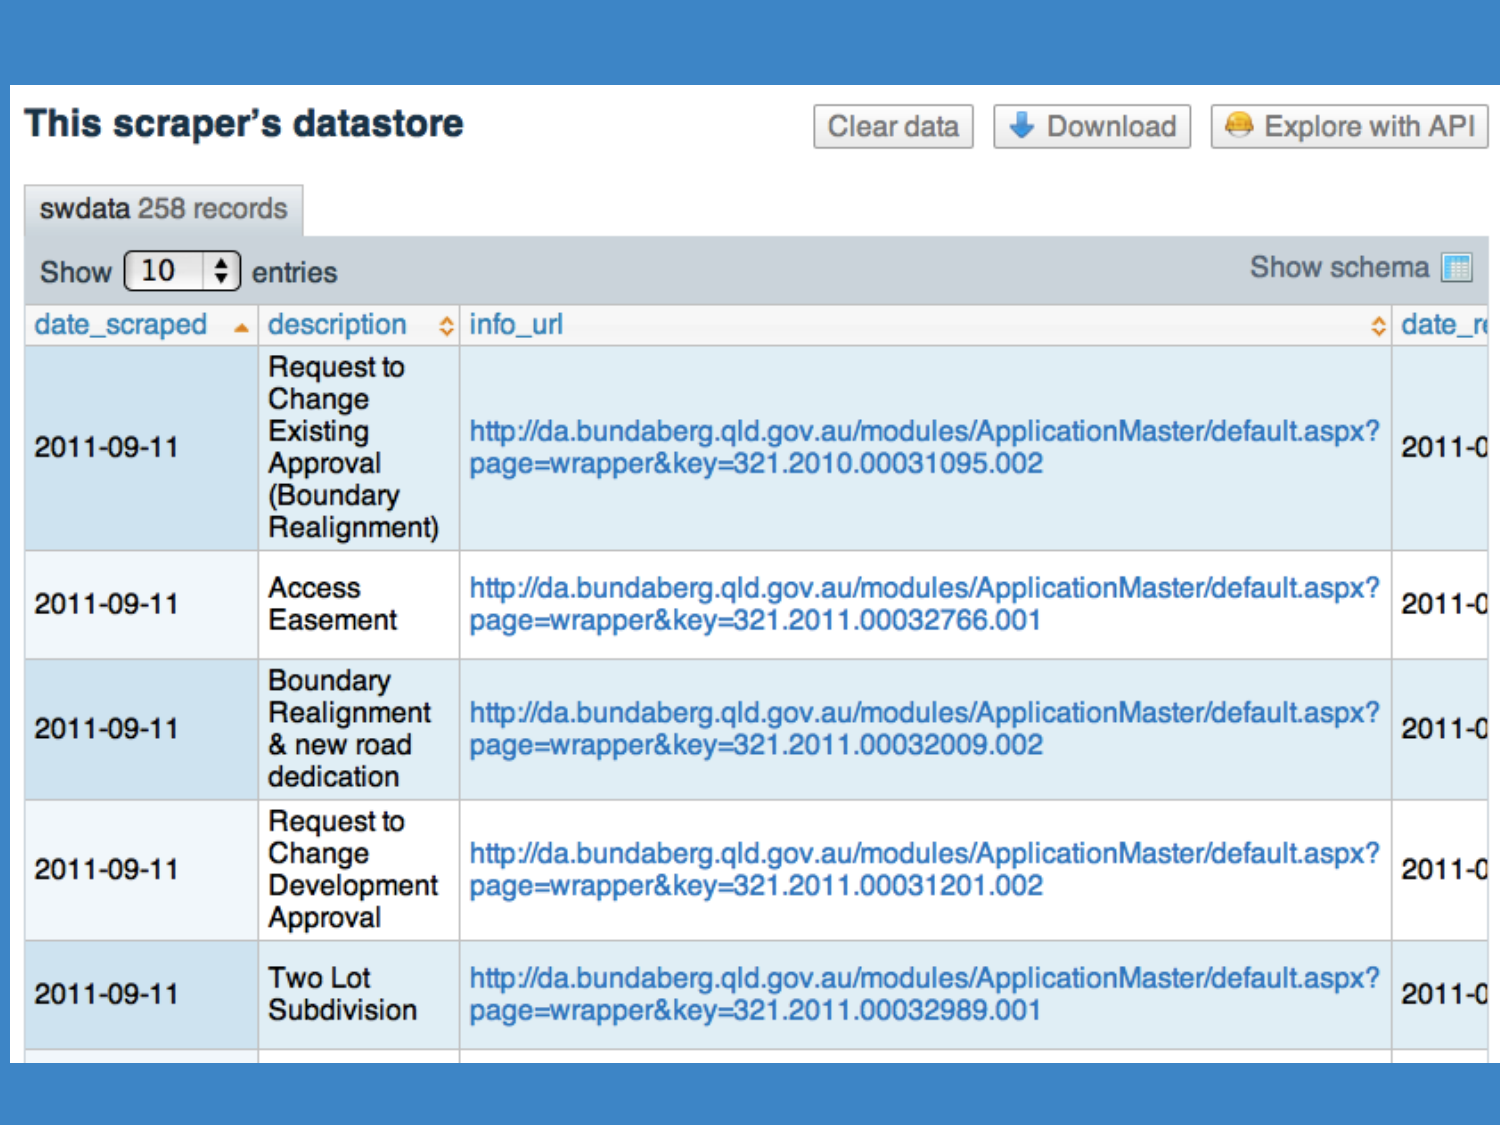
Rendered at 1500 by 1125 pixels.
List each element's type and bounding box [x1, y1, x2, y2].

picture [10, 85, 1500, 1063]
